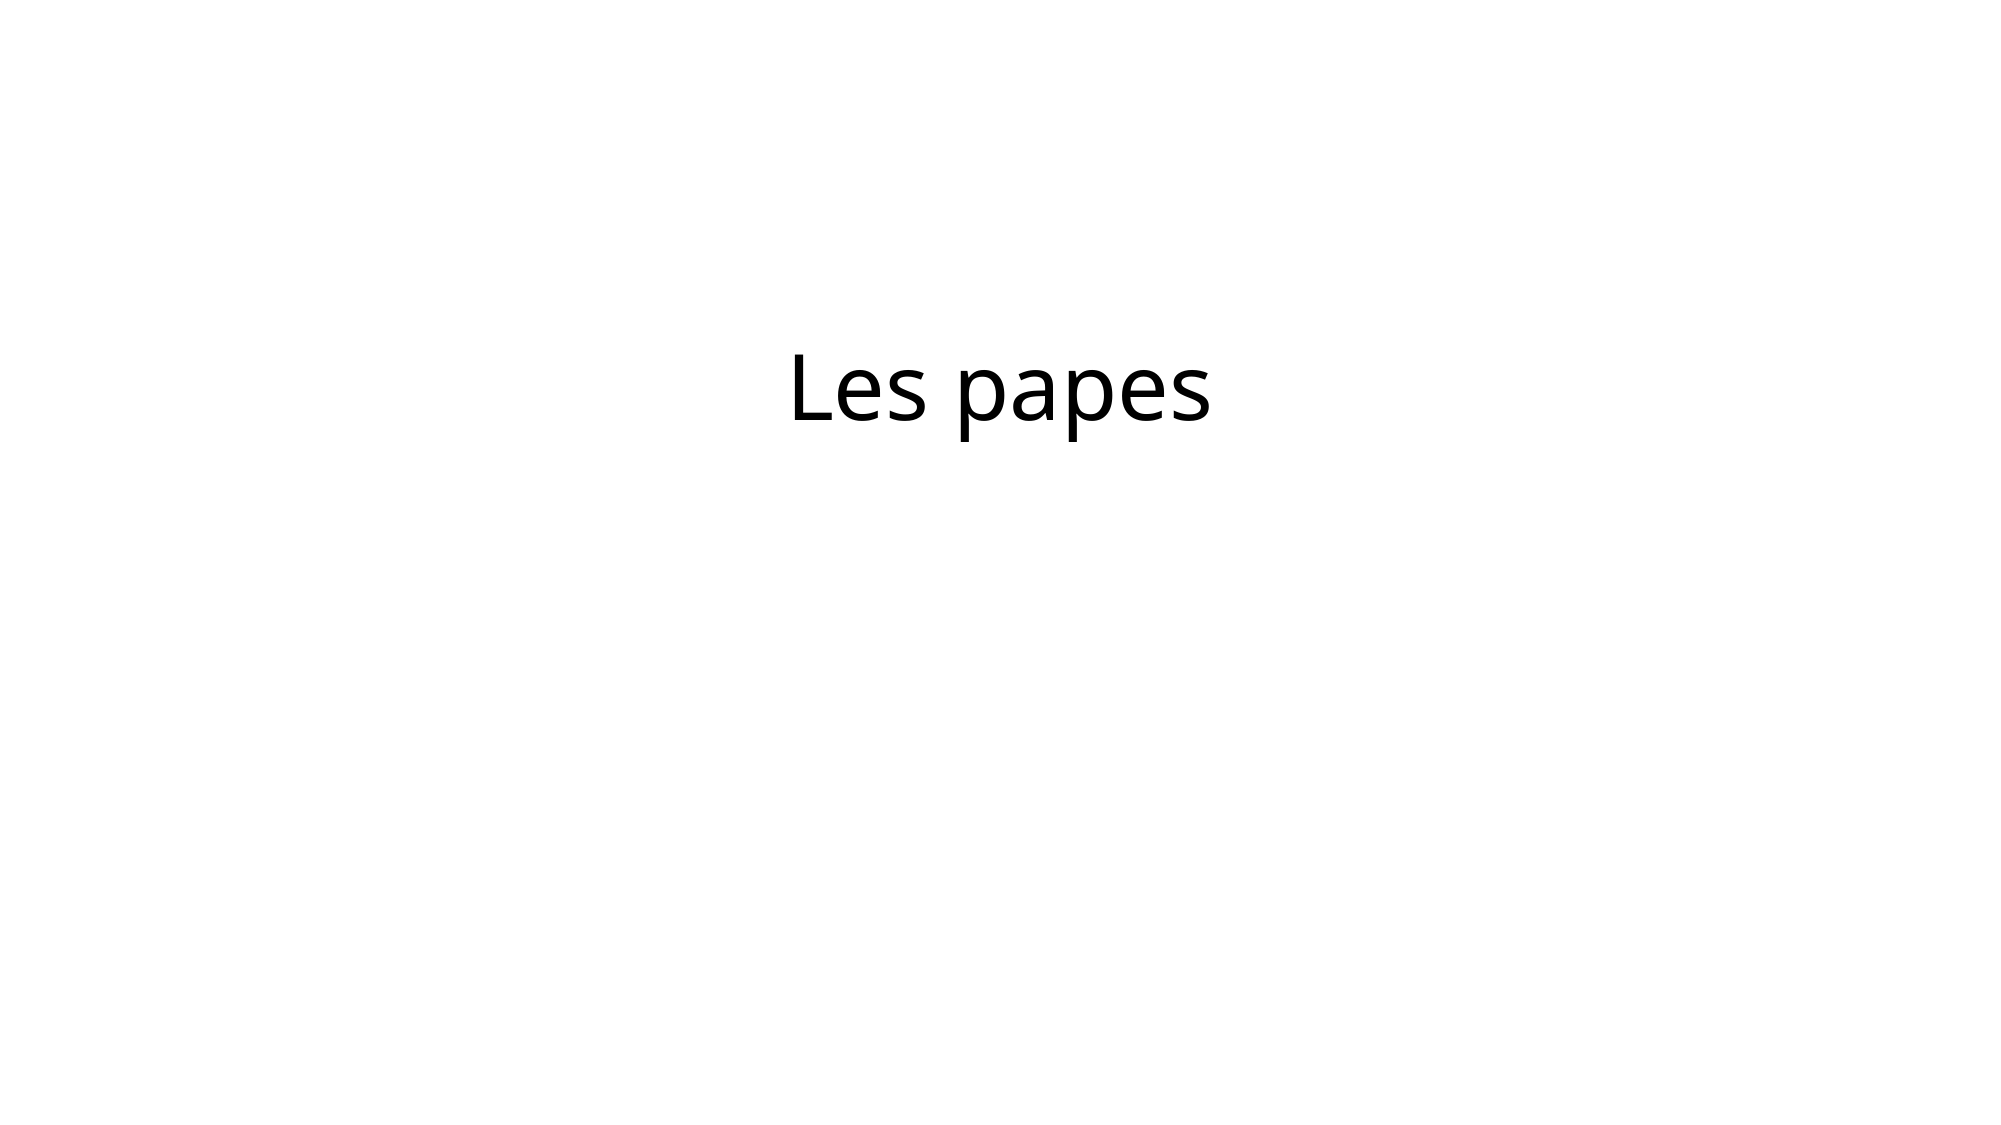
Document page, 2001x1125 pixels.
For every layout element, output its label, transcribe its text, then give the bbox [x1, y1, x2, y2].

title Les papes [137, 281, 1863, 500]
